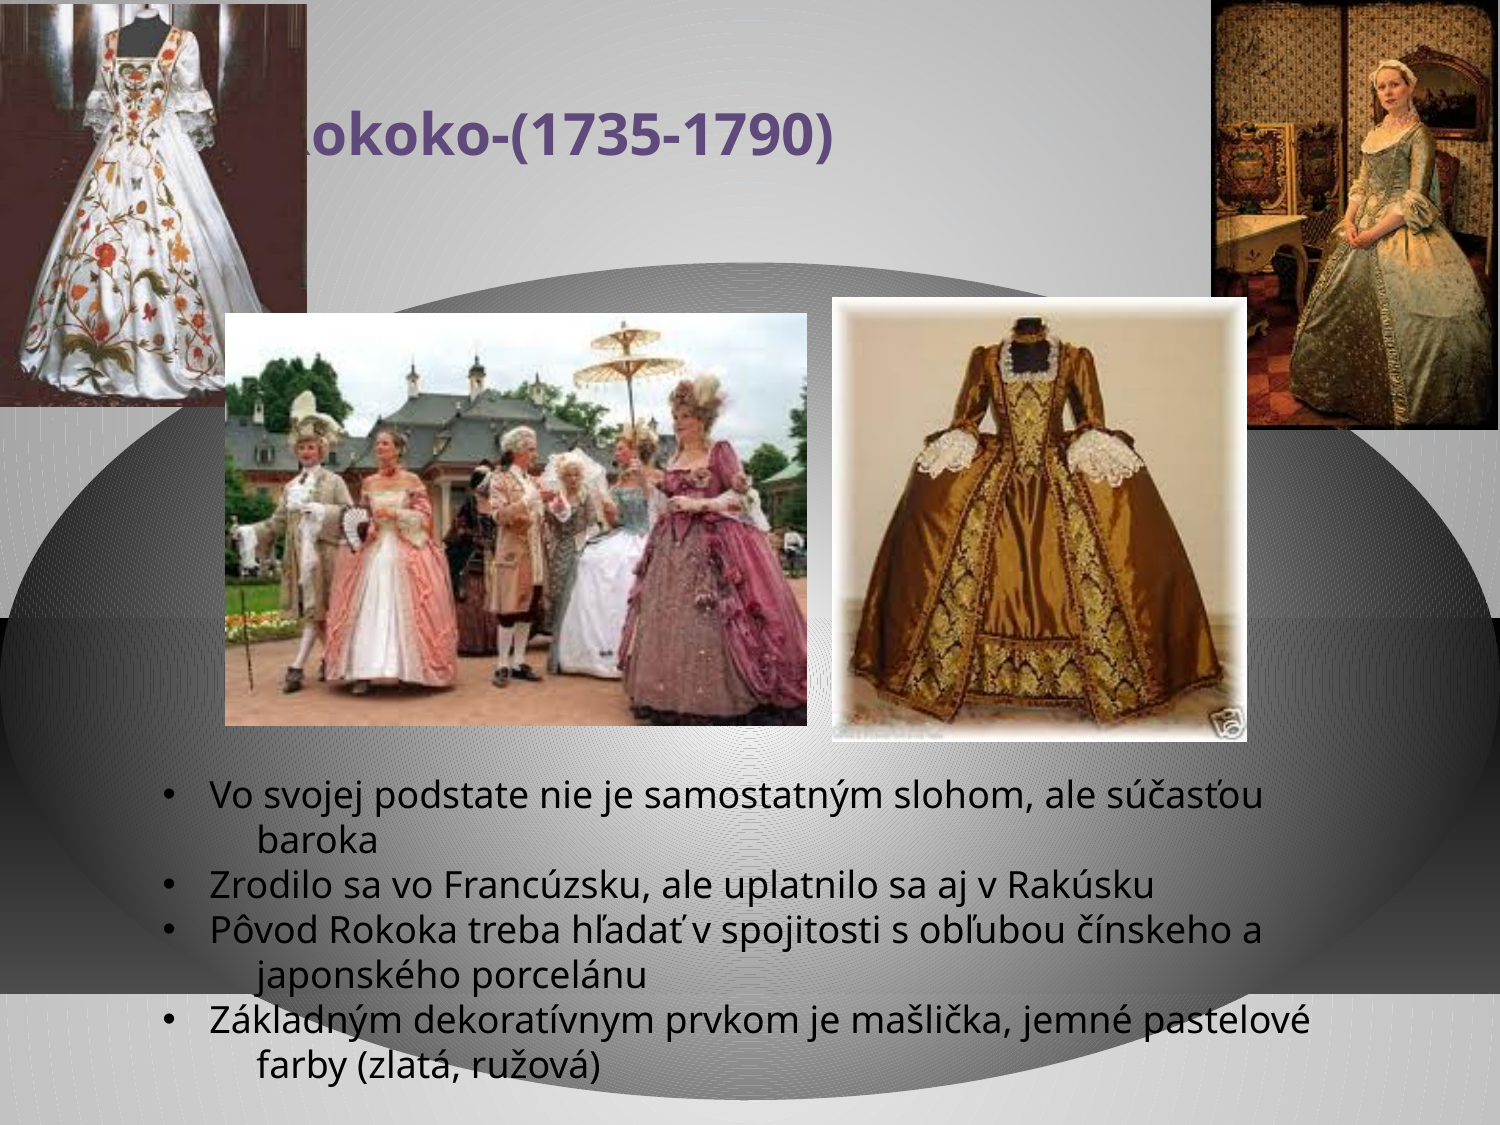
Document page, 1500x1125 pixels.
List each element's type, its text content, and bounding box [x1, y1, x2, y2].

picture [832, 0, 1498, 742]
title Rokoko-(1735-1790) [307, 90, 1105, 239]
picture [0, 4, 807, 726]
text_box Vo svojej podstate nie je samostatným slohom, ale súčasťou baroka Zrodilo sa vo Francúzsku, ale uplatnilo sa aj v Rakúsku Pôvod Rokoka treba hľadať v spojitosti s obľubou čínskeho a japonského porcelánu Základným dekoratívnym prvkom je mašlička, jemné pastelové farby (zlatá, ružová) [147, 763, 1377, 1052]
